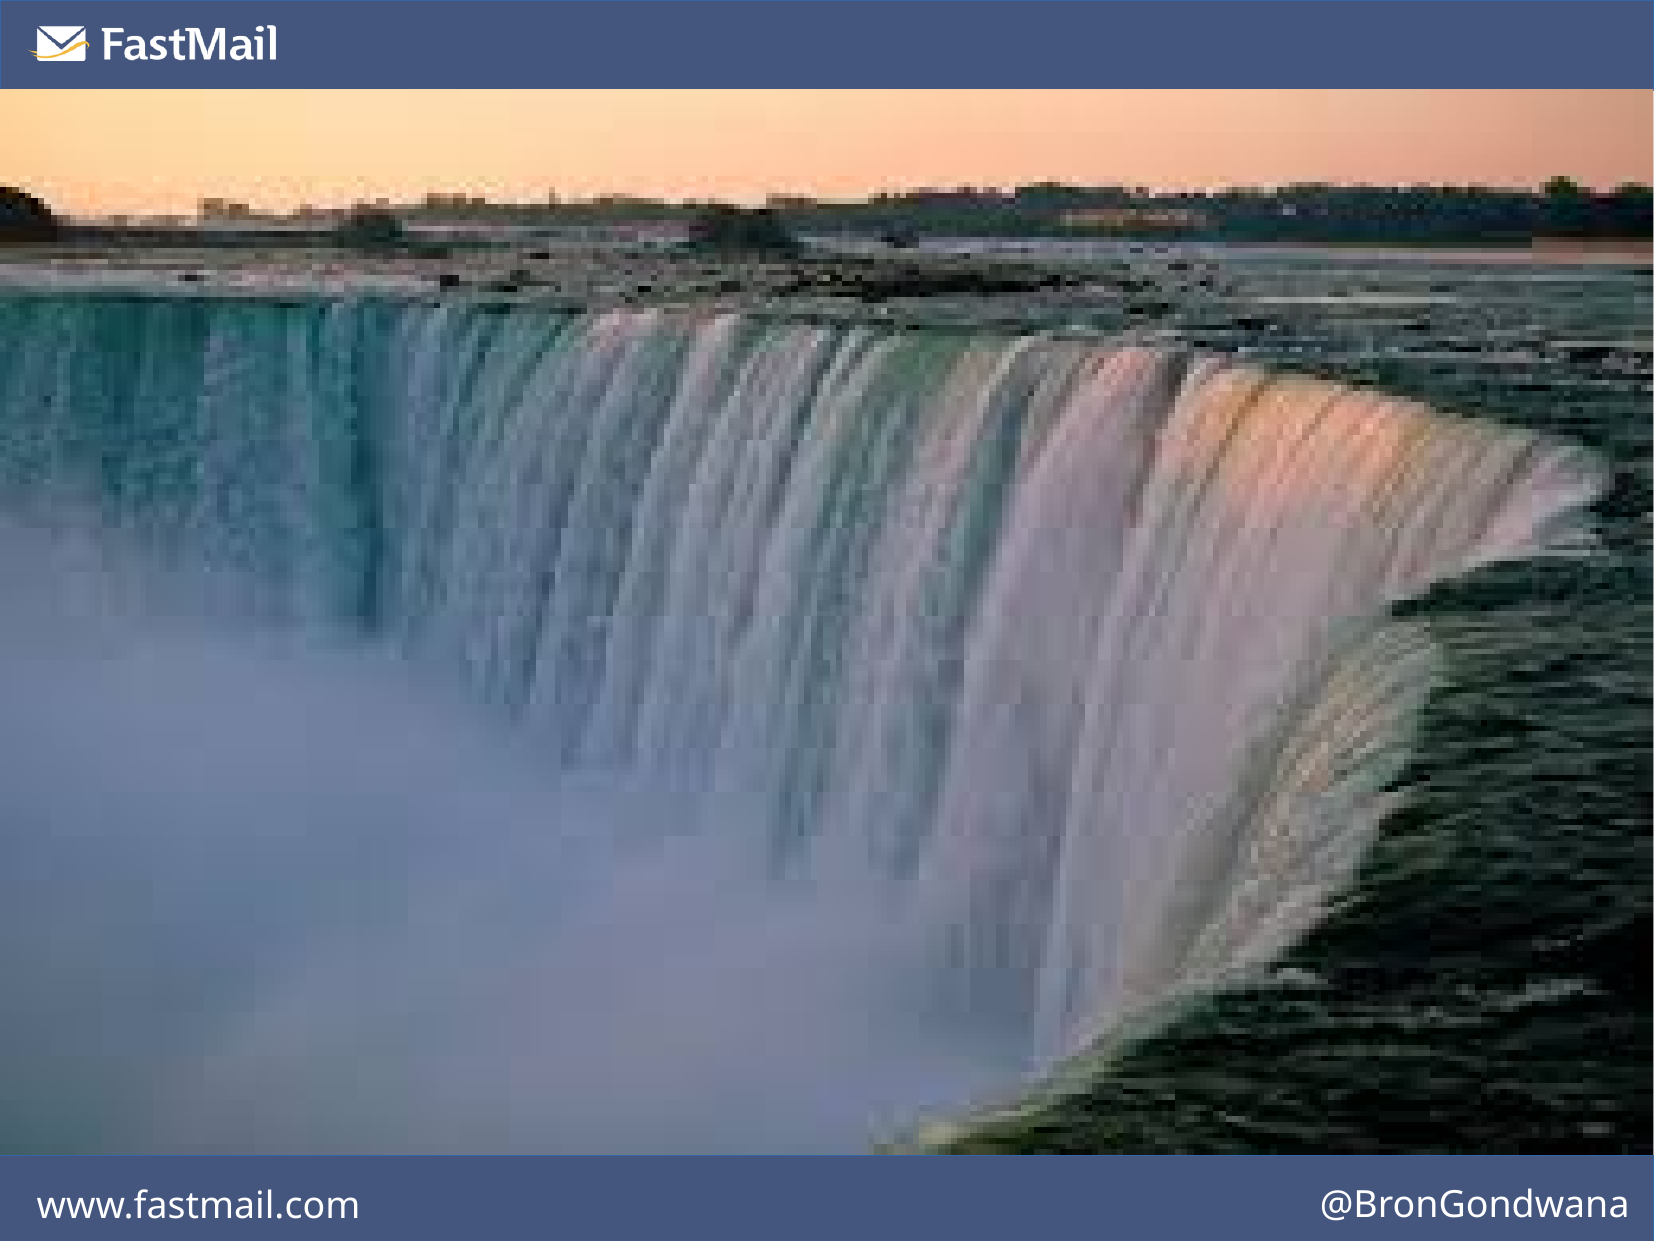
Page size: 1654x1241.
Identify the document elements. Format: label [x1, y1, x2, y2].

picture [0, 89, 1654, 1156]
picture [26, 8, 302, 78]
